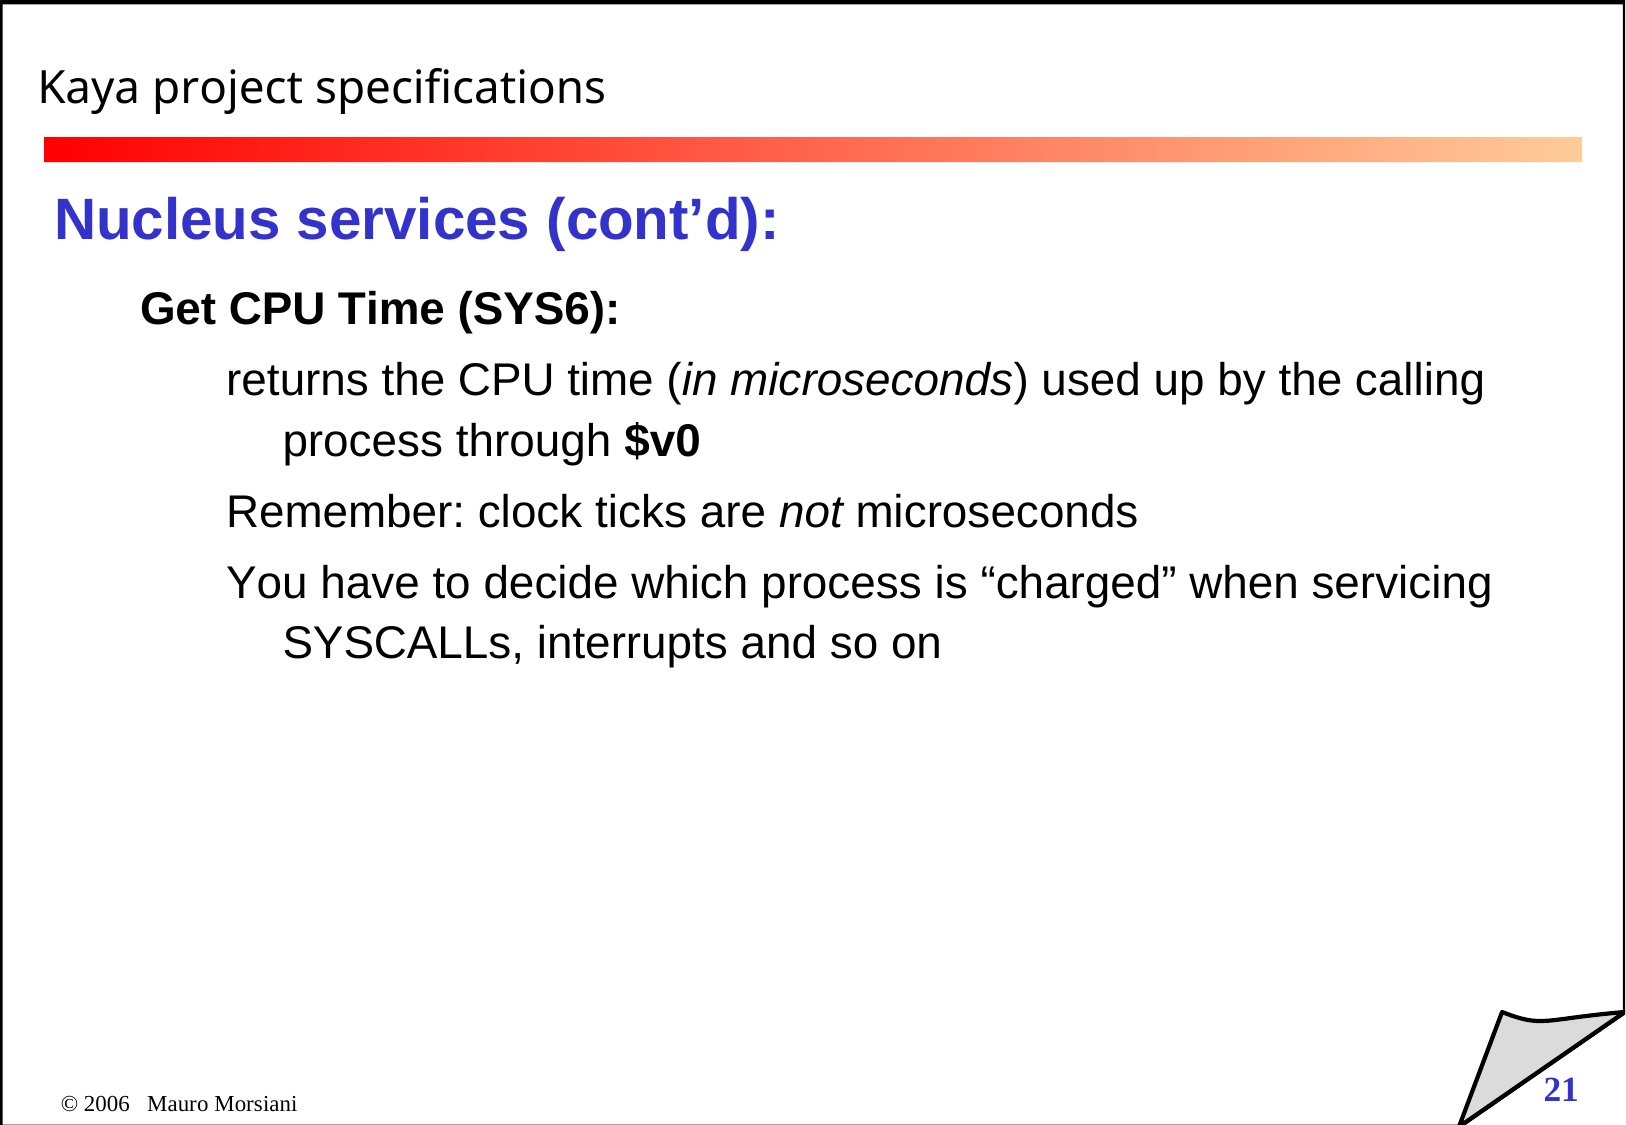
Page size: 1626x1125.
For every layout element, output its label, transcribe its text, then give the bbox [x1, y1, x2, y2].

list Nucleus services (cont’d): Get CPU Time (SYS6): returns the CPU time (in microseconds) used up by the calling process through $v0 Remember: clock ticks are not microseconds You have to decide which process is “charged” when servicing SYSCALLs, interrupts and so on [54, 187, 1571, 1124]
title Kaya project specifications [37, 44, 1588, 131]
